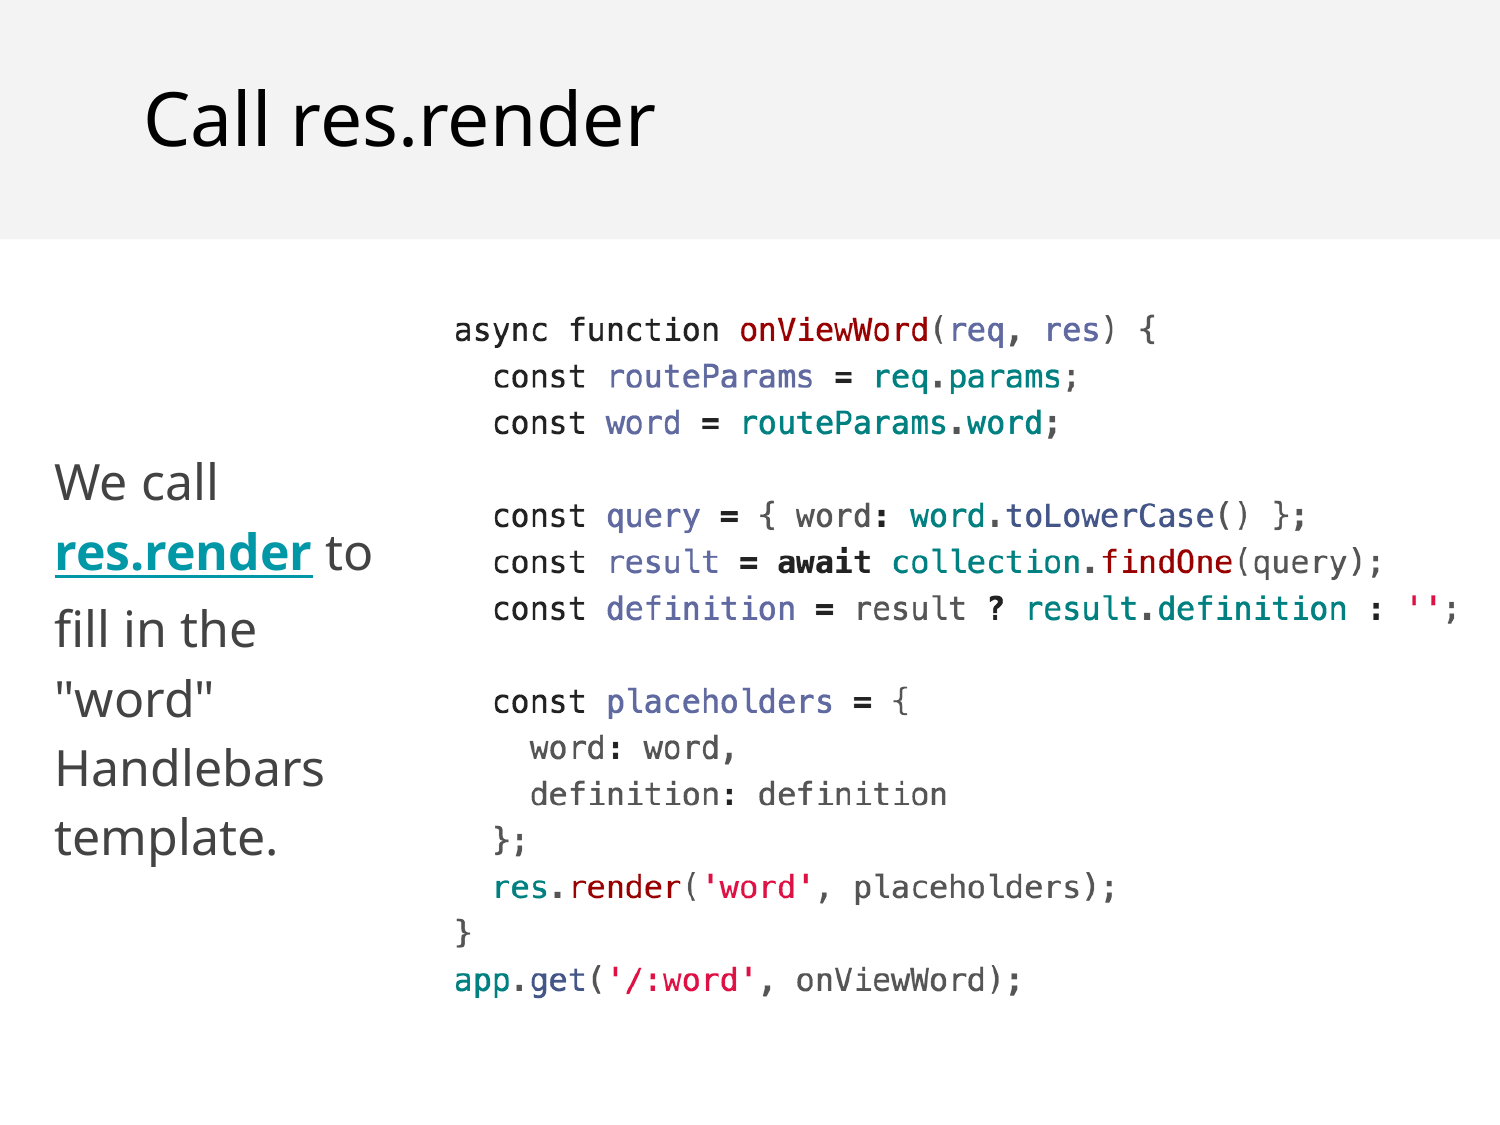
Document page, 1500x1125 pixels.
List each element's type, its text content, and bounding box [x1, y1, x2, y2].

title Call res.render [128, 56, 1372, 183]
list We call res.render to fill in the "word" Handlebars template. [39, 426, 403, 673]
picture [430, 296, 1478, 1026]
